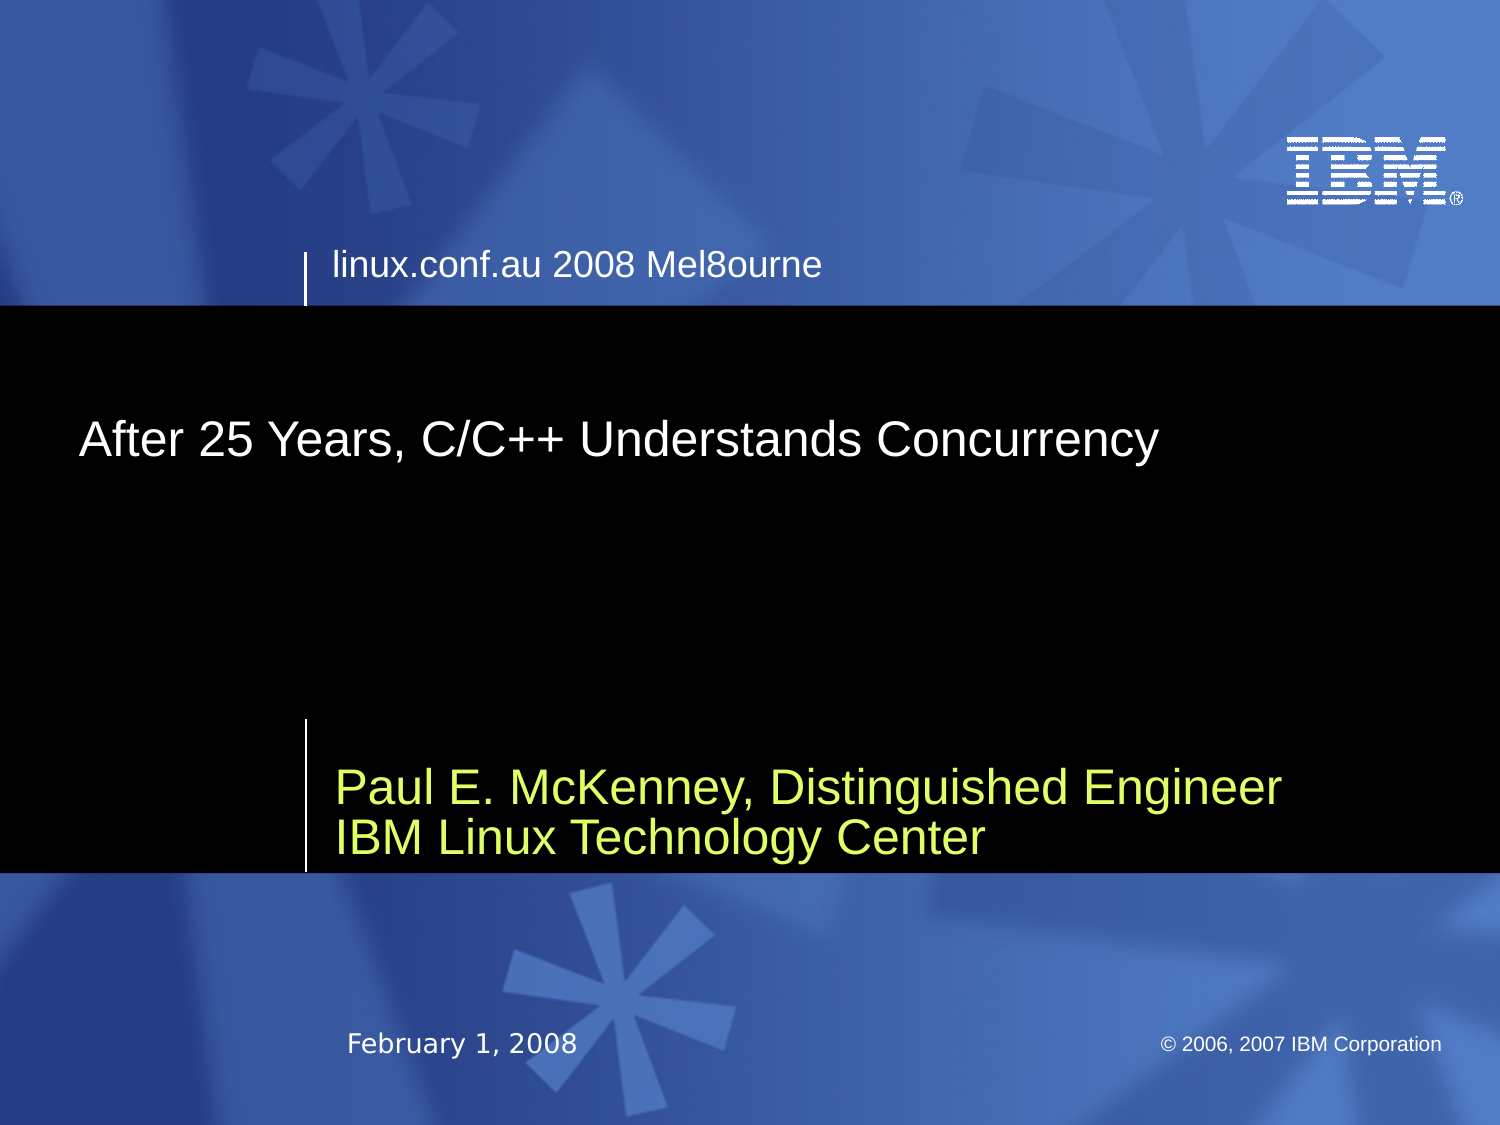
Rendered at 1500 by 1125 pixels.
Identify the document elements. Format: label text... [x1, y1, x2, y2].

subtitle Paul E. McKenney, Distinguished Engineer IBM Linux Technology Center [319, 701, 1370, 873]
title After 25 Years, C/C++ Understands Concurrency [64, 409, 1369, 651]
picture [0, 874, 1500, 1125]
picture [0, 0, 1500, 305]
